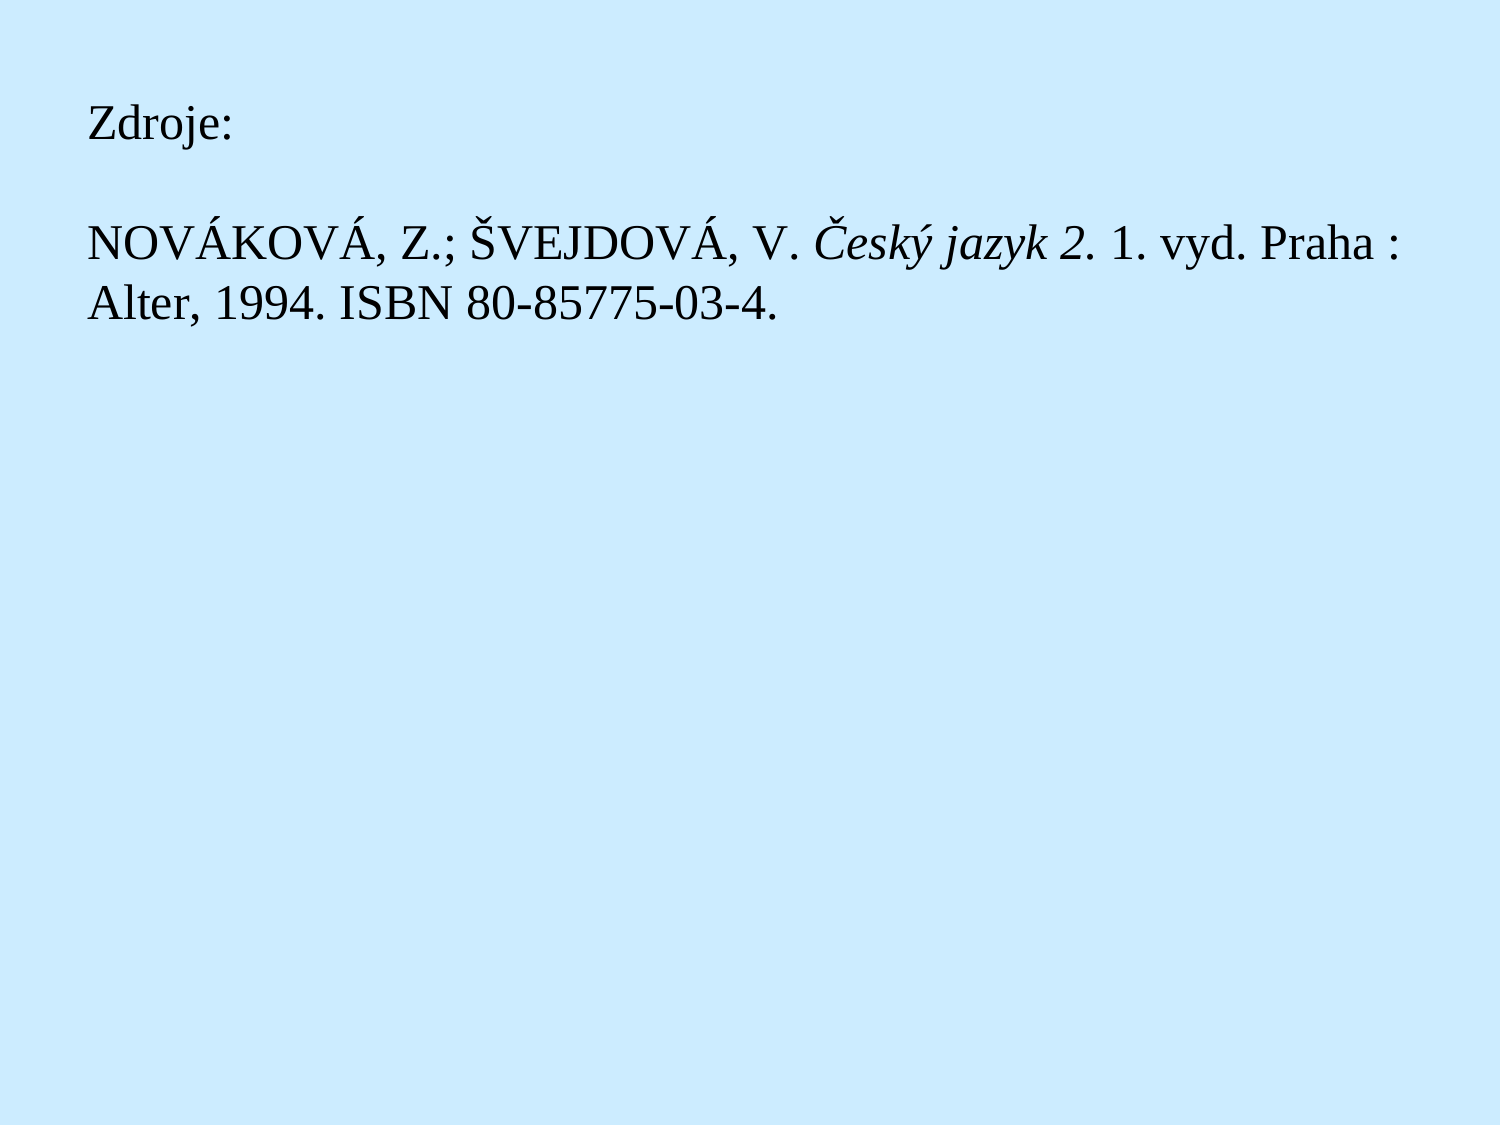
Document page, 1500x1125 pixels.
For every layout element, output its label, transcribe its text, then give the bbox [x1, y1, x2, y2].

text_box Zdroje: NOVÁKOVÁ, Z.; ŠVEJDOVÁ, V. Český jazyk 2. 1. vyd. Praha : Alter, 1994. ISBN 80-85775-03-4. [72, 81, 1459, 338]
